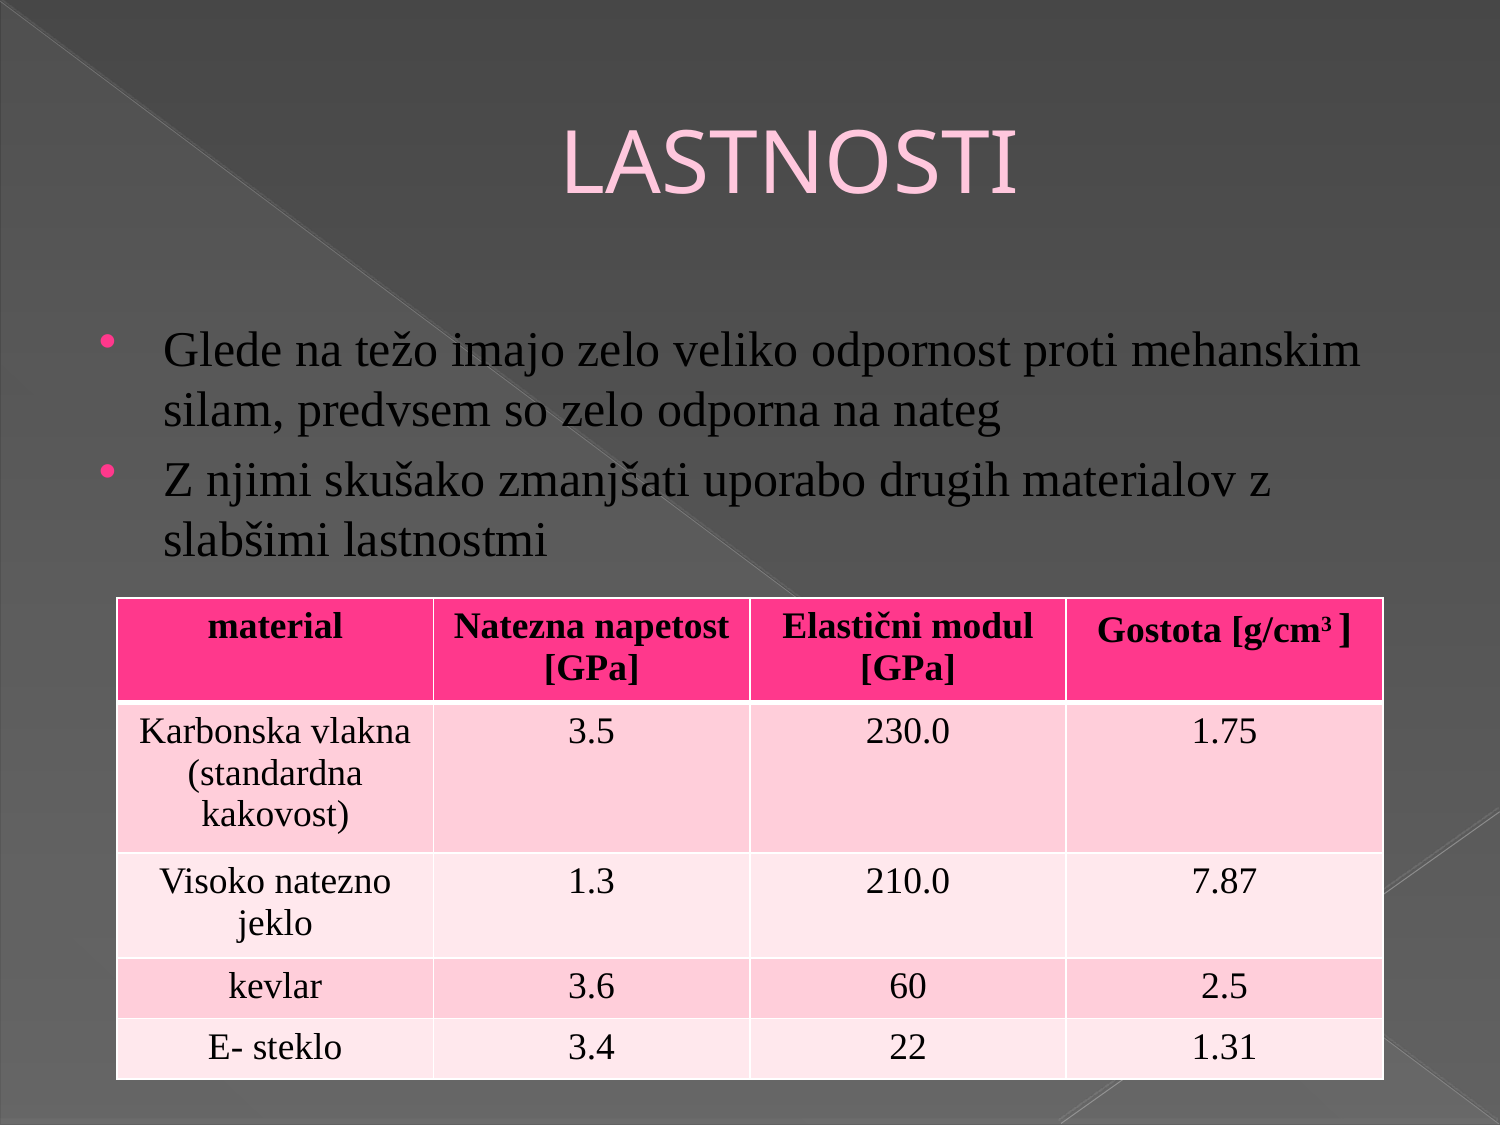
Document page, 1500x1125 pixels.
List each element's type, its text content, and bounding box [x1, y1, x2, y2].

table_cell 230.0 [751, 705, 1065, 852]
table_cell 7.87 [1067, 854, 1382, 957]
table_cell 3.4 [434, 1019, 749, 1078]
table_header Natezna napetost [GPa] [434, 599, 749, 700]
table_header Elastični modul [GPa] [751, 599, 1065, 700]
table_header material [118, 599, 433, 700]
table_cell 1.31 [1067, 1019, 1382, 1078]
table_cell 22 [751, 1019, 1065, 1078]
table_cell 60 [751, 959, 1065, 1018]
table_cell Karbonska vlakna (standardna kakovost) [118, 705, 433, 852]
title LASTNOSTI [75, 43, 1425, 274]
table_cell 1.3 [434, 854, 749, 957]
table_cell E- steklo [118, 1019, 433, 1078]
table_cell kevlar [118, 959, 433, 1018]
table_cell 210.0 [751, 854, 1065, 957]
table_cell 3.6 [434, 959, 749, 1018]
table_cell 1.75 [1067, 705, 1382, 852]
list Glede na težo imajo zelo veliko odpornost proti mehanskim silam, predvsem so zelo odporna na nateg Z njimi skušako zmanjšati uporabo drugih materialov z slabšimi lastnostmi [75, 308, 1425, 1059]
table_cell 3.5 [434, 705, 749, 852]
table_header Gostota [g/cm3 ] [1067, 599, 1382, 700]
table_cell 2.5 [1067, 959, 1382, 1018]
table_cell Visoko natezno jeklo [118, 854, 433, 957]
